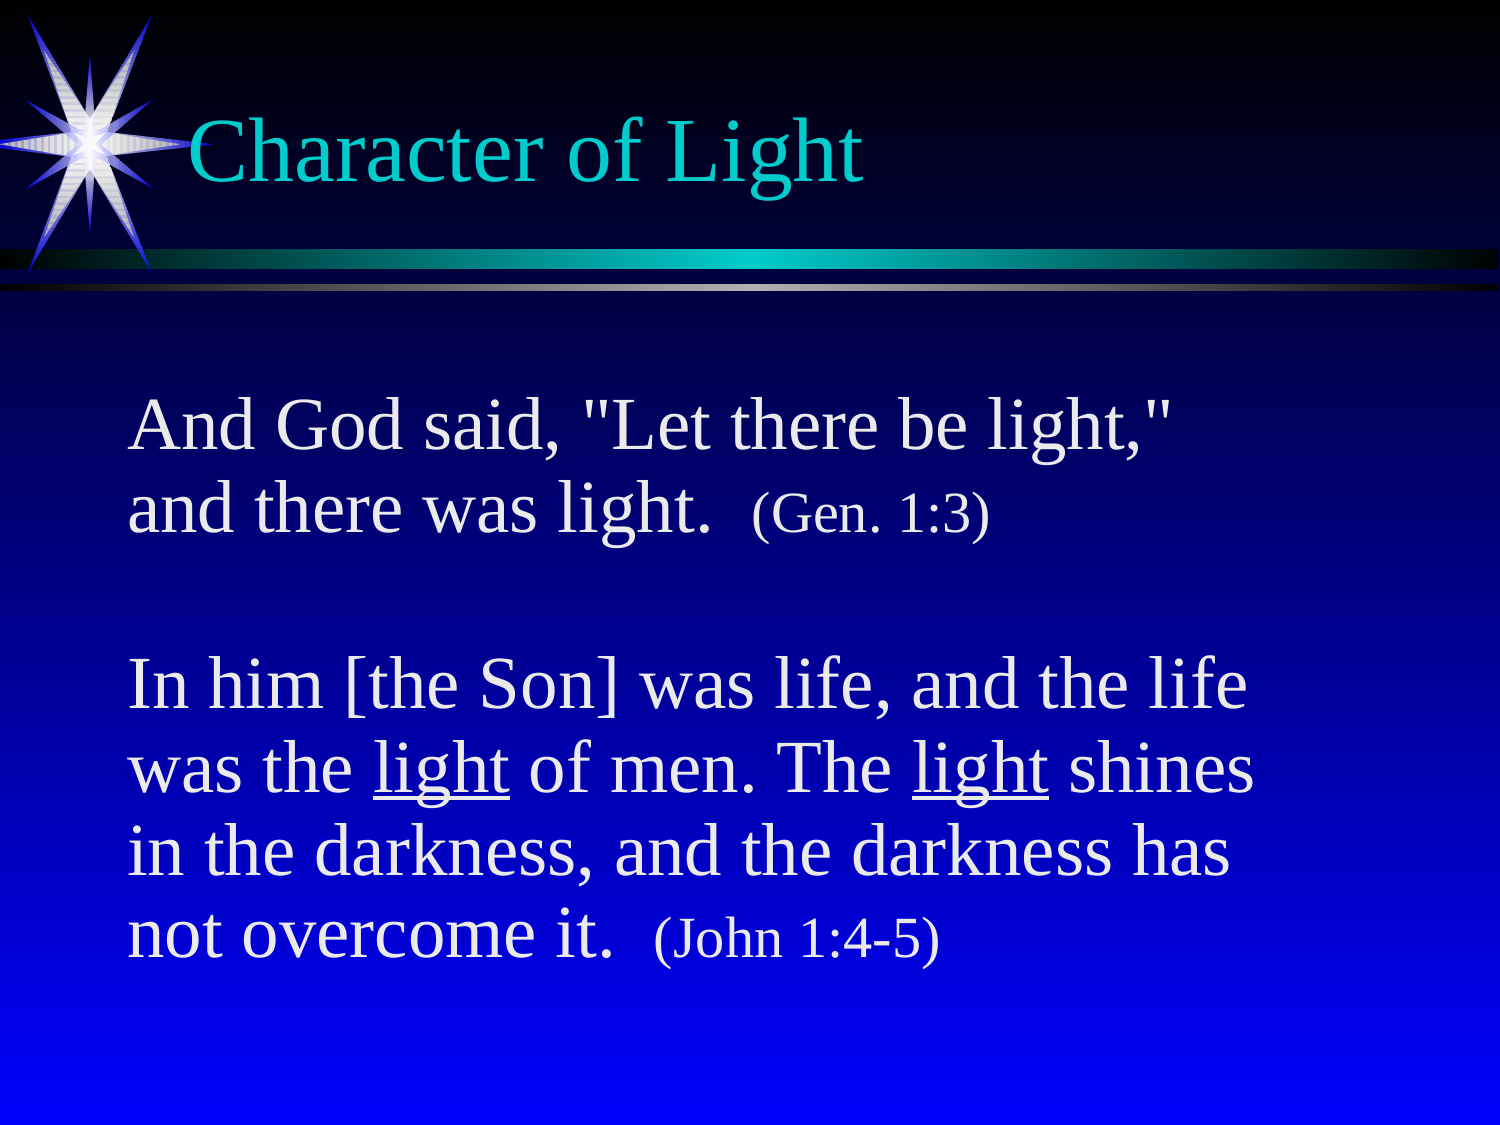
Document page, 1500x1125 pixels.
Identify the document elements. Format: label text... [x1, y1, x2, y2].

title Character of Light [187, 56, 1463, 244]
text_box In him [the Son] was life, and the life was the light of men. The light shines in the darkness, and the darkness has not overcome it. (John 1:4-5) [112, 634, 1276, 982]
text_box And God said, "Let there be light," and there was light. (Gen. 1:3) [112, 375, 1276, 556]
